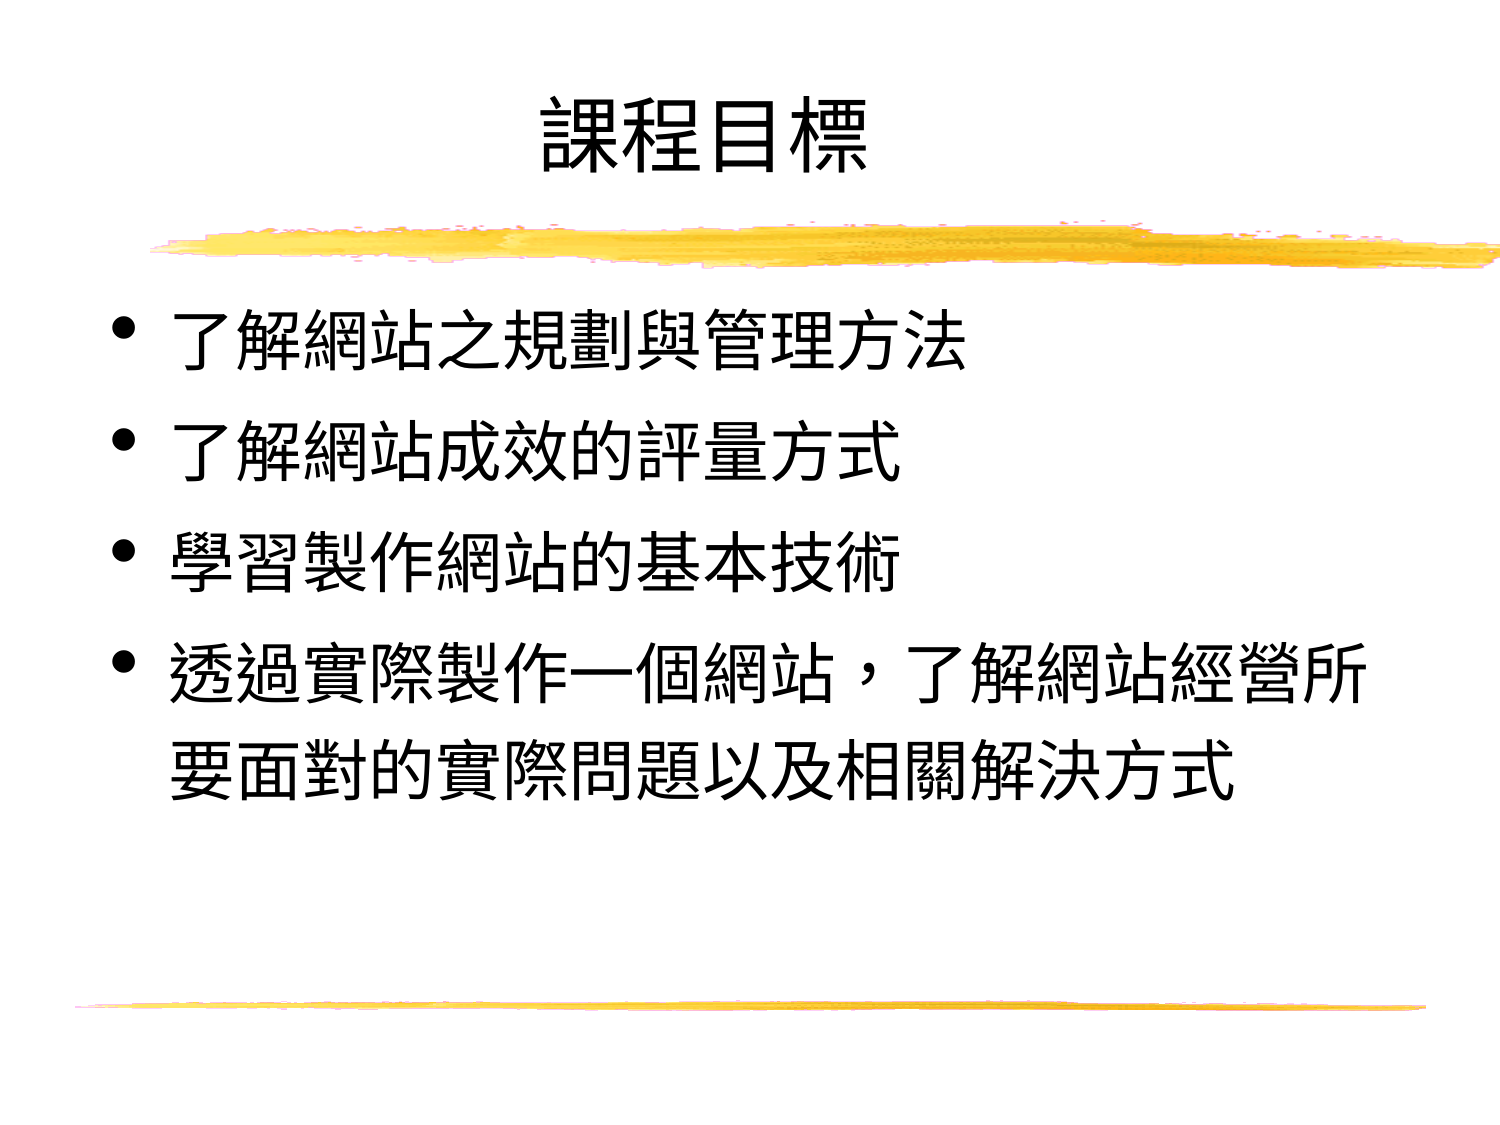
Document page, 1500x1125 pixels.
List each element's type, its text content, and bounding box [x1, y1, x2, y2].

title 課程目標 [66, 30, 1342, 231]
picture [150, 215, 1500, 279]
picture [75, 999, 1426, 1013]
list 了解網站之規劃與管理方法 了解網站成效的評量方式 學習製作網站的基本技術 透過實際製作一個網站，了解網站經營所要面對的實際問題以及相關解決方式 [112, 287, 1388, 963]
